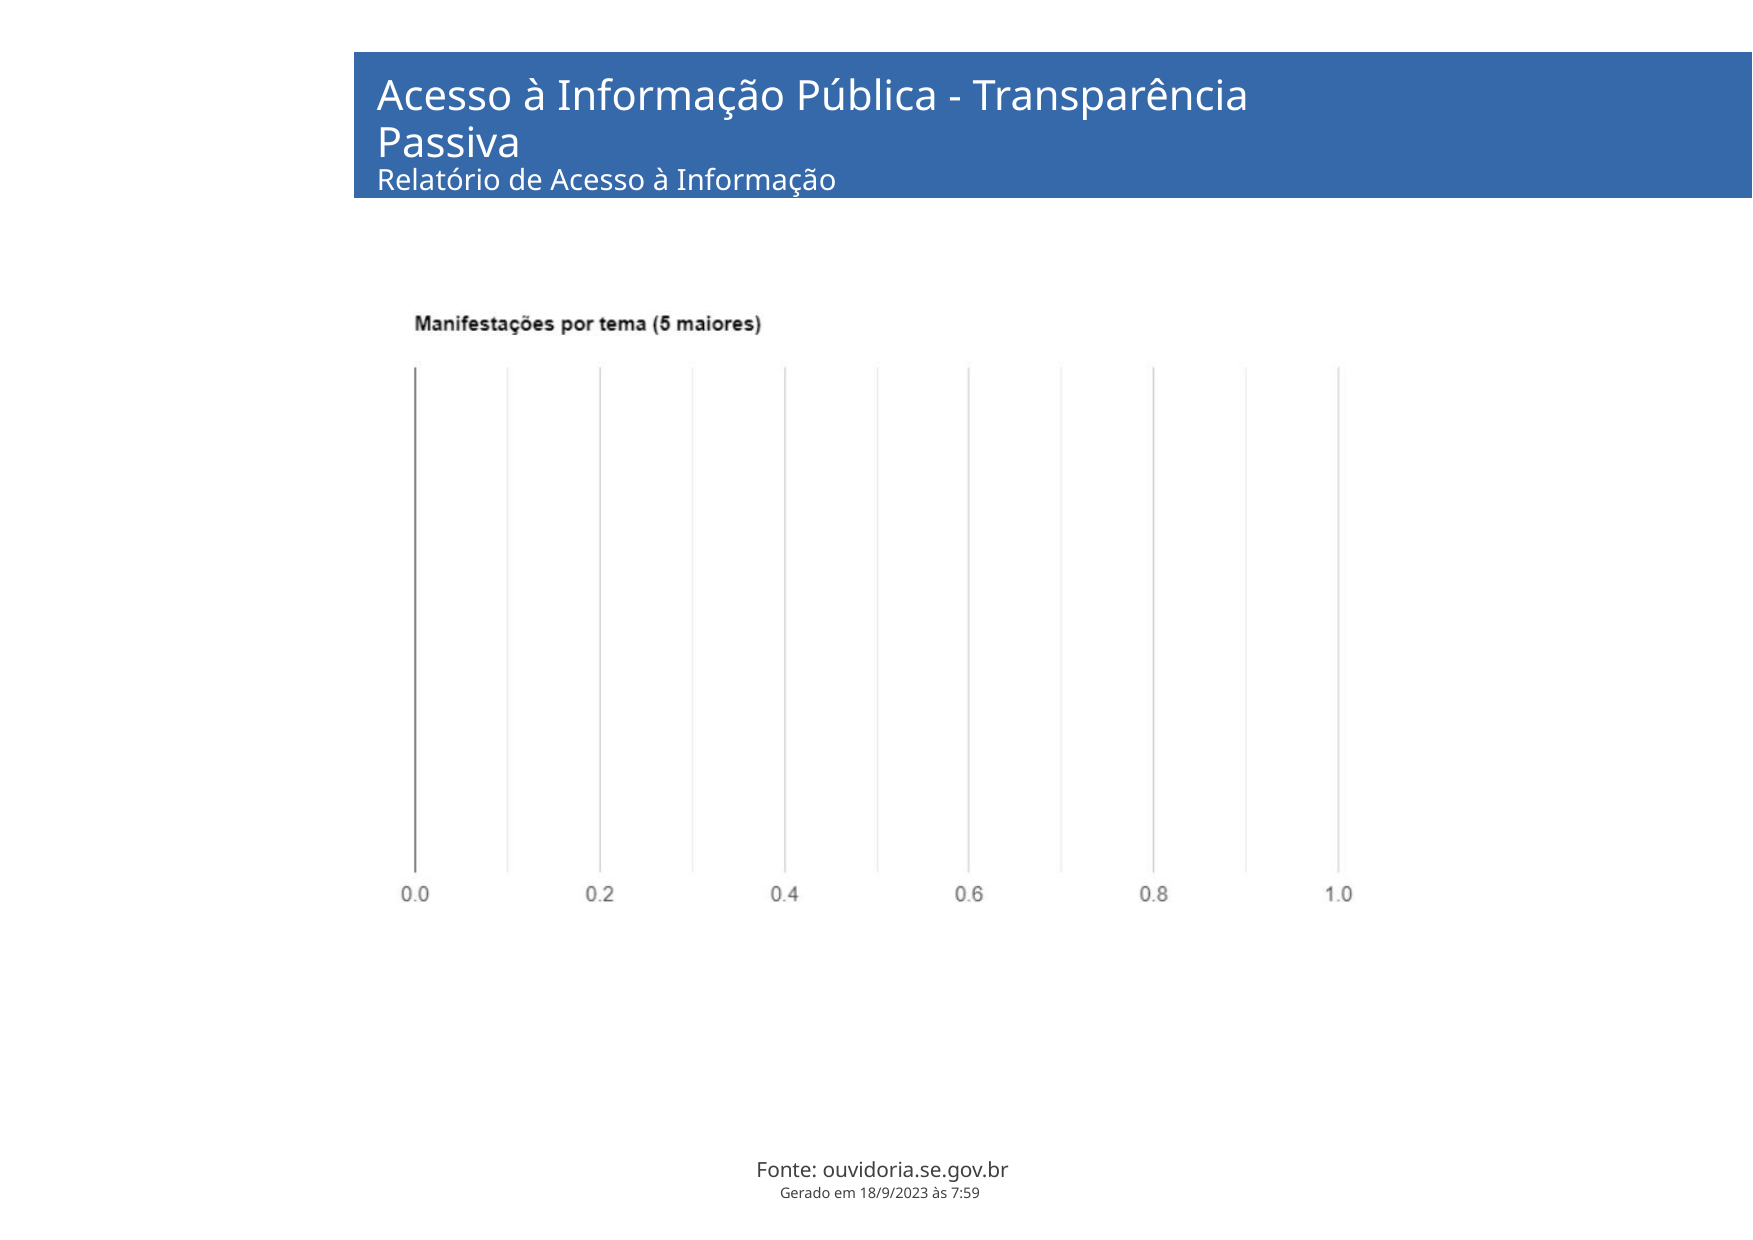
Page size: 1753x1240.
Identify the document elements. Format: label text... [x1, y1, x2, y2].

text_box Fonte: ouvidoria.se.gov.br [756, 1158, 1023, 1182]
text_box Gerado em 18/9/2023 às 7:59 [780, 1184, 999, 1202]
text_box Acesso à Informação Pública - Transparência Passiva Relatório de Acesso à Informação EMSETURAgosto a Agosto de 2023 [376, 72, 1403, 228]
text_box [155, 211, 1599, 1028]
text_box [354, 52, 1752, 198]
